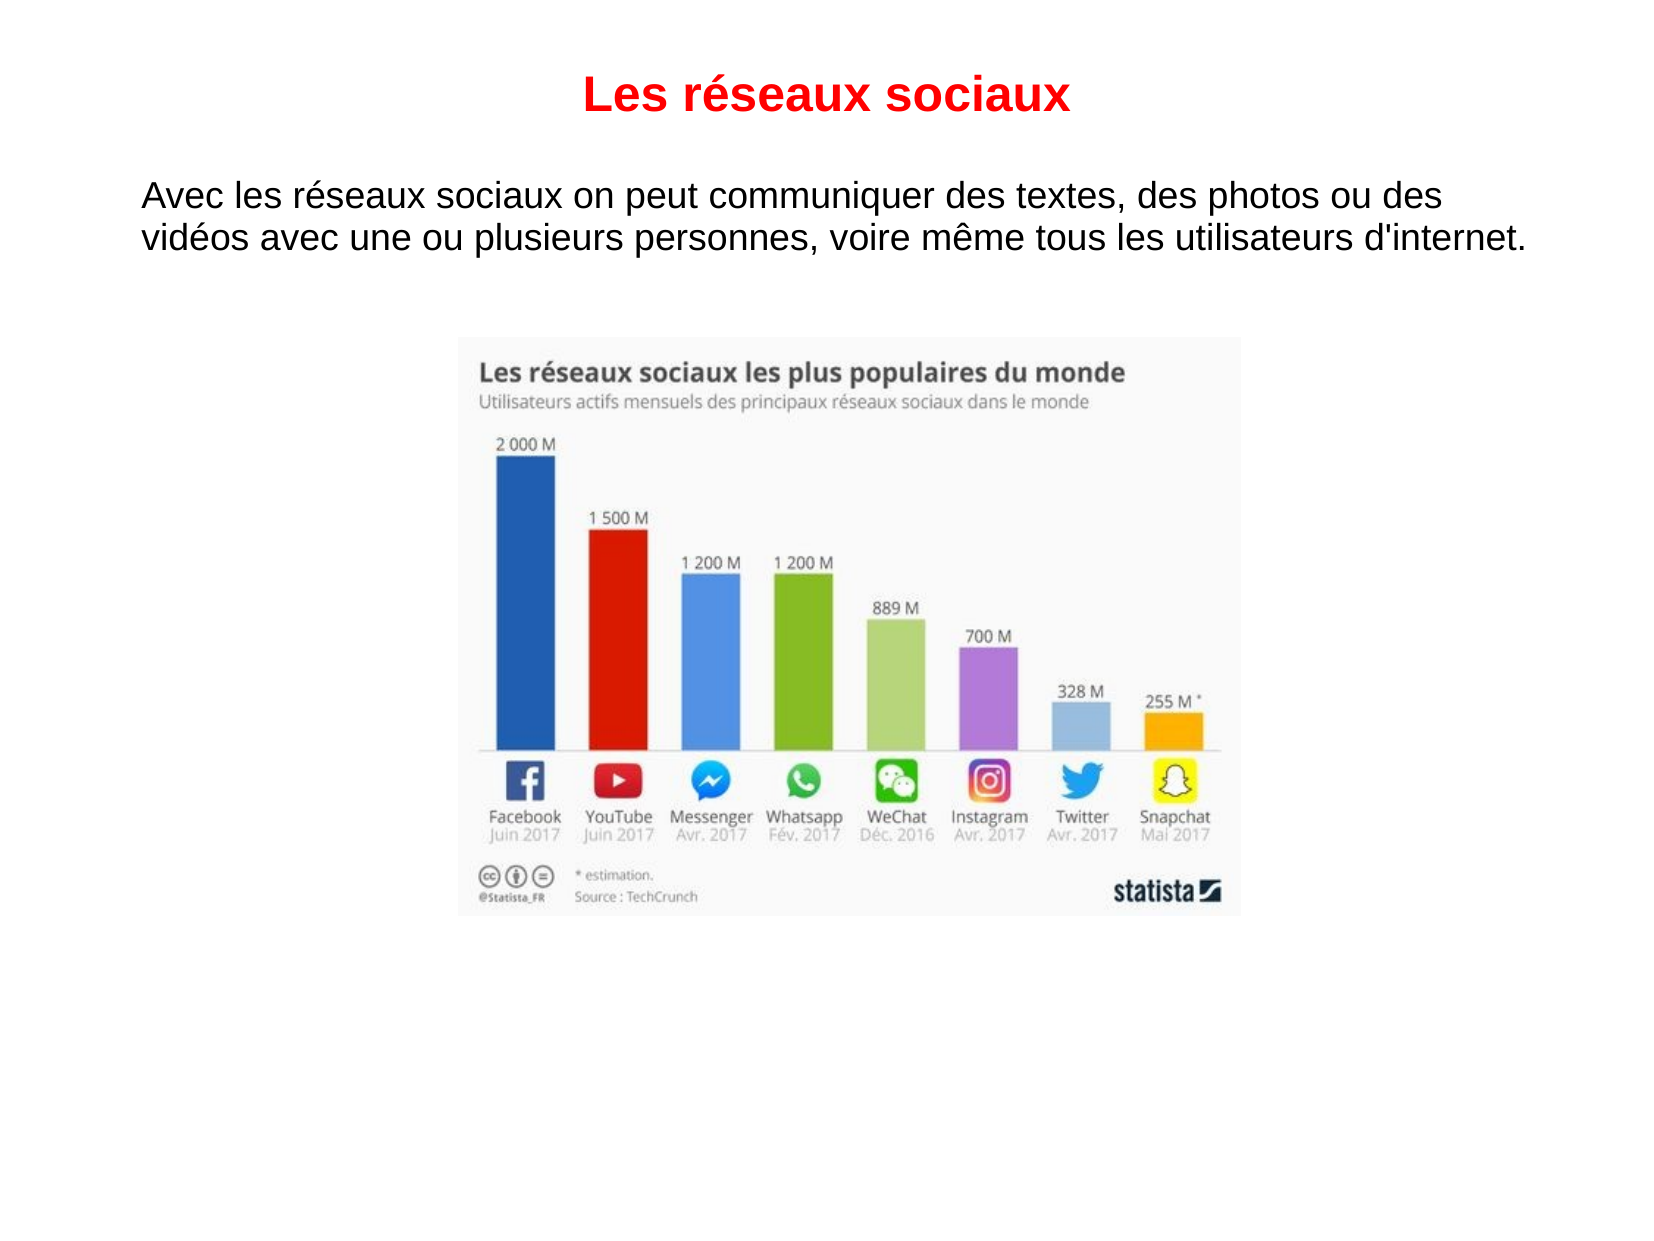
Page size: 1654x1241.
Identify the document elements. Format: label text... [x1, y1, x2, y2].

text_box . [472, 846, 1447, 1142]
picture [458, 337, 1241, 916]
text_box Avec les réseaux sociaux on peut communiquer des textes, des photos ou des vidéos avec une ou plusieurs personnes, voire même tous les utilisateurs d'internet. [126, 166, 1565, 266]
text_box Les réseaux sociaux [236, 59, 1418, 131]
